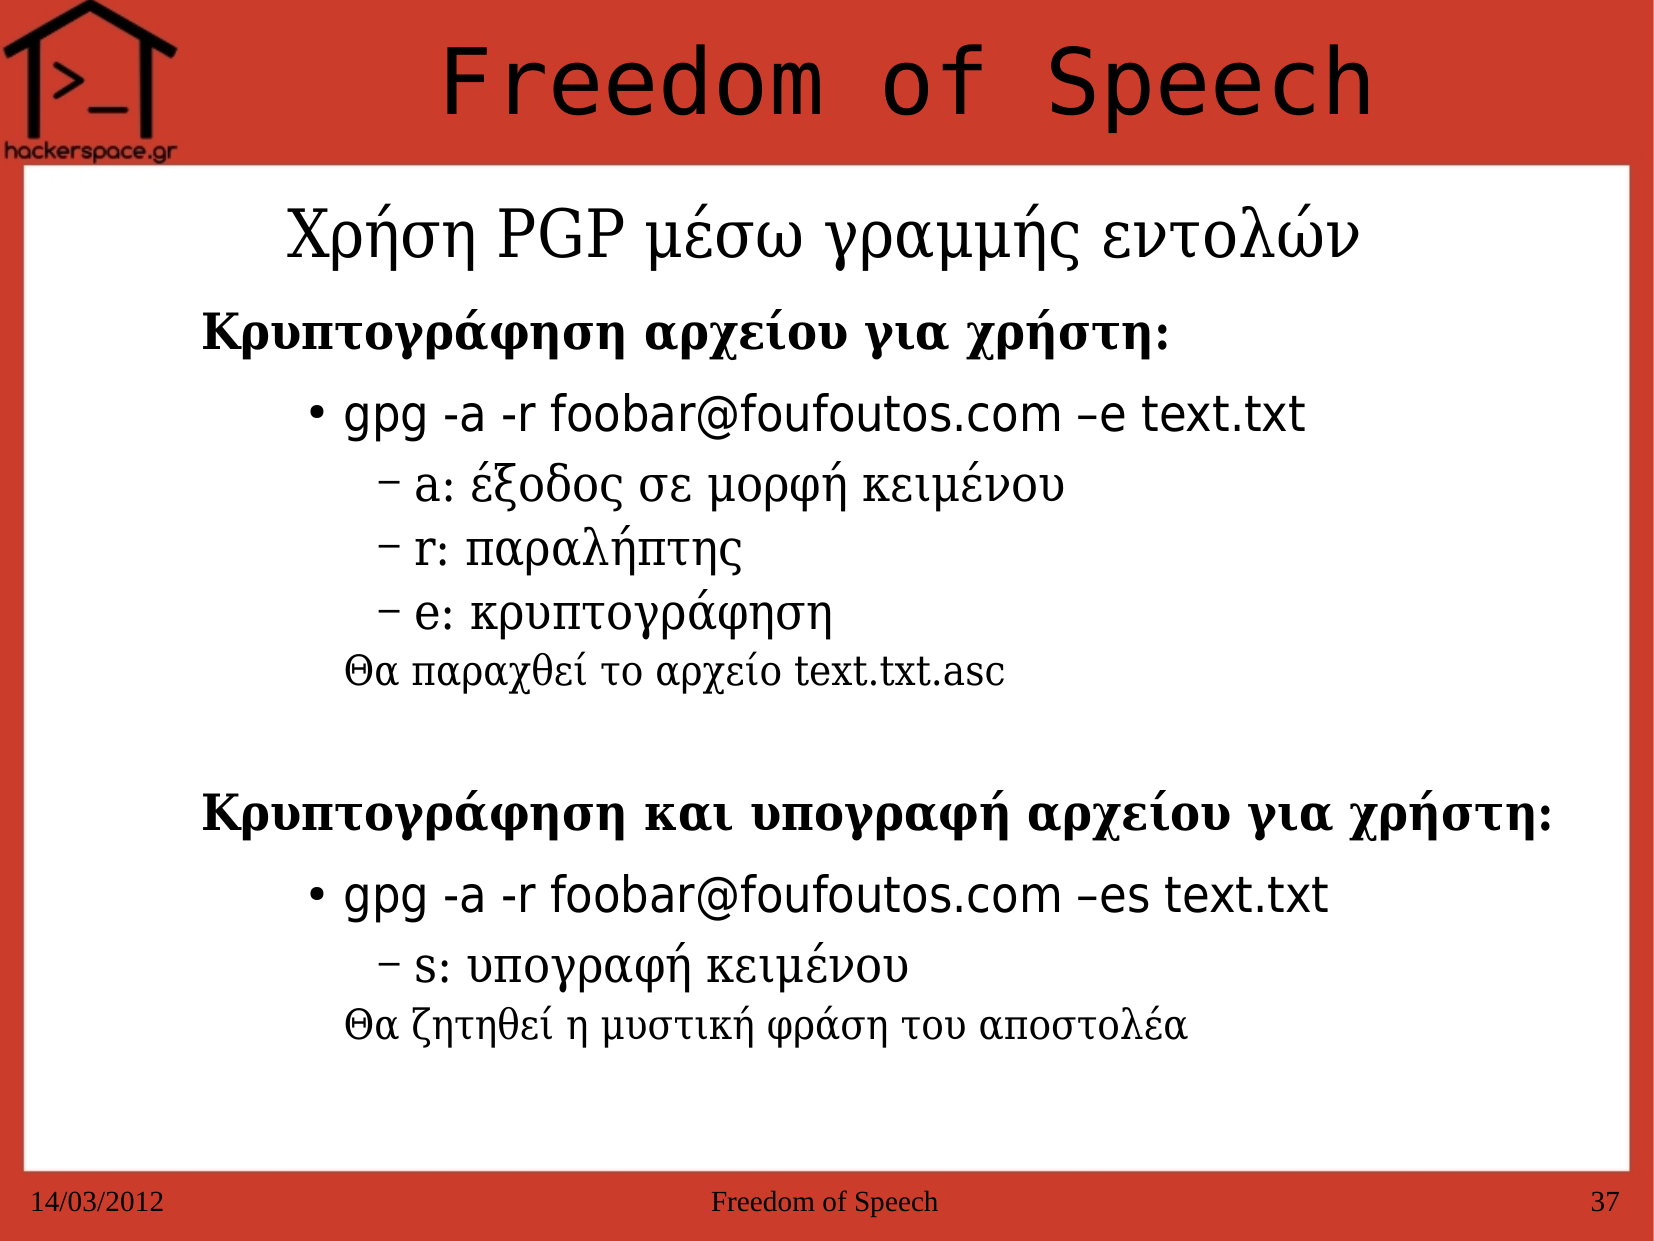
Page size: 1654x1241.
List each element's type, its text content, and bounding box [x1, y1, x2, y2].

list Χρήση PGP μέσω γραμμής εντολών Κρυπτογράφηση αρχείου για χρήστη: gpg -a -r foobar@foufoutos.com –e text.txt a: έξοδος σε μορφή κειμένου r: παραλήπτης e: κρυπτογράφηση Θα παραχθεί το αρχείο text.txt.asc Κρυπτογράφηση και υπογραφή αρχείου για χρήστη: gpg -a -r foobar@foufoutos.com –es text.txt s: υπογραφή κειμένου Θα ζητηθεί η μυστική φράση του αποστολέα [60, 195, 1591, 1141]
title Freedom of Speech [195, 15, 1621, 151]
picture [0, 0, 1654, 1241]
